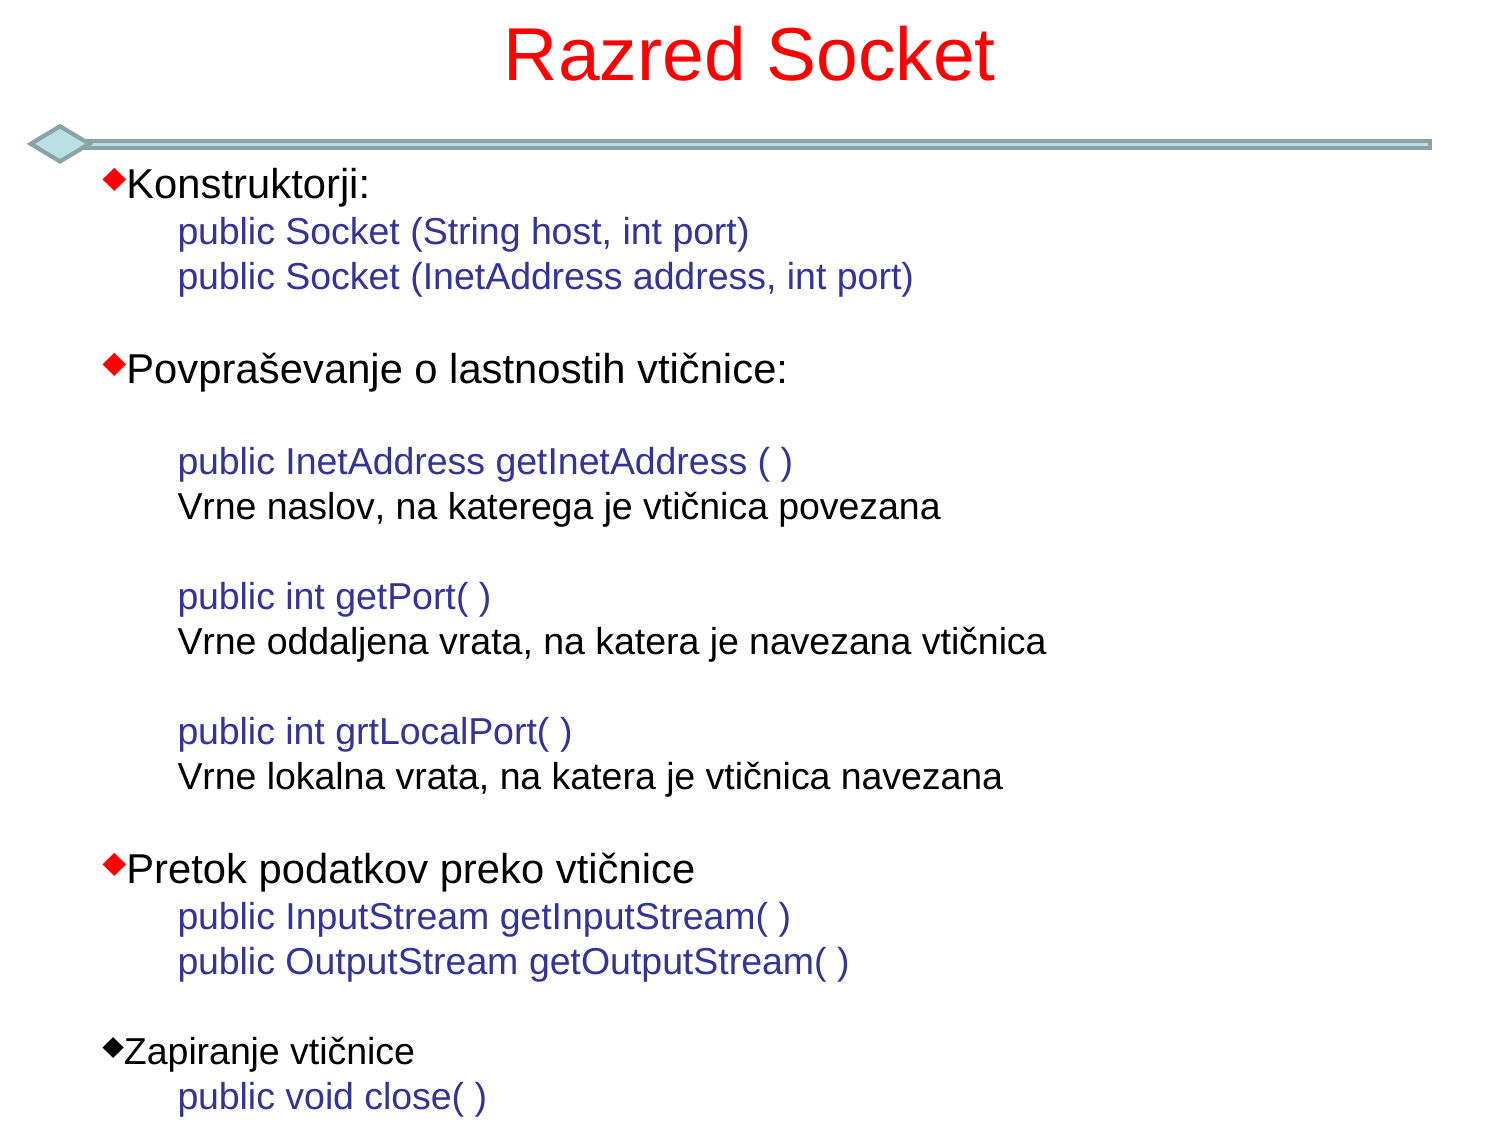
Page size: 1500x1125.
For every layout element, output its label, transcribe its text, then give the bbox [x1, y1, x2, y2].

text_box Razred Socket [0, 0, 1500, 104]
text_box Konstruktorji: public Socket (String host, int port) public Socket (InetAddress address, int port) Povpraševanje o lastnostih vtičnice: public InetAddress getInetAddress ( ) Vrne naslov, na katerega je vtičnica povezana public int getPort( ) Vrne oddaljena vrata, na katera je navezana vtičnica public int grtLocalPort( ) Vrne lokalna vrata, na katera je vtičnica navezana Pretok podatkov preko vtičnice public InputStream getInputStream( ) public OutputStream getOutputStream( ) Zapiranje vtičnice public void close( ) [87, 148, 1062, 1125]
